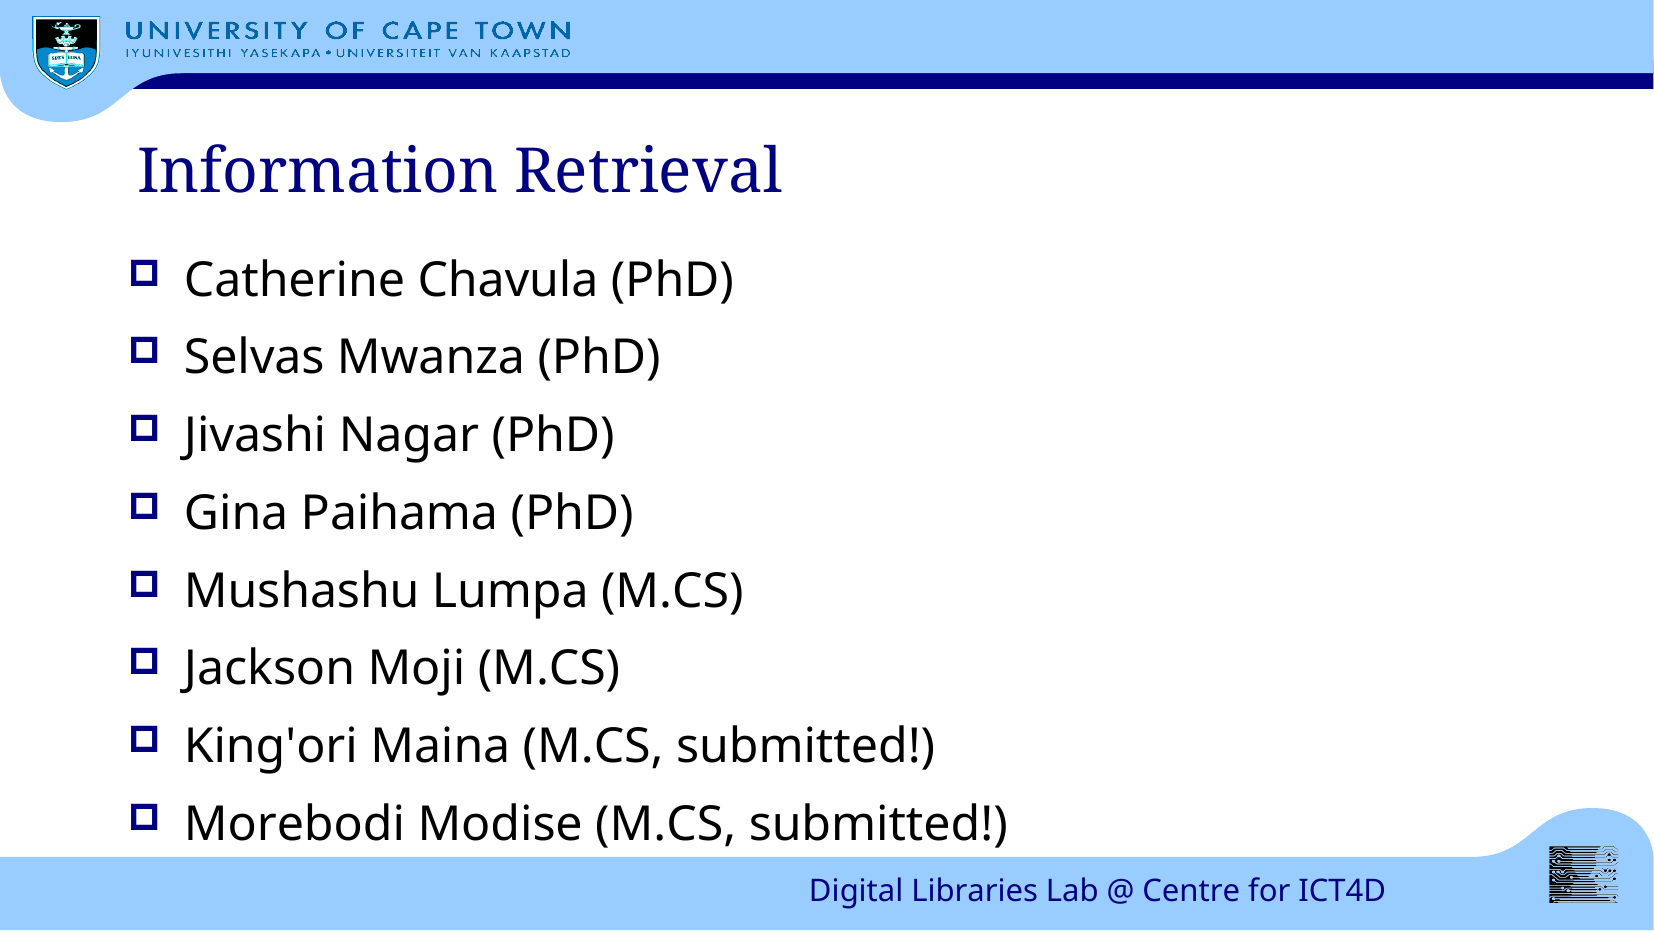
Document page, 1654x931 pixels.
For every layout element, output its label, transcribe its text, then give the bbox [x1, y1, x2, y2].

picture [122, 19, 573, 59]
list Catherine Chavula (PhD) Selvas Mwanza (PhD) Jivashi Nagar (PhD) Gina Paihama (PhD) Mushashu Lumpa (M.CS) Jackson Moji (M.CS) King'ori Maina (M.CS, submitted!) Morebodi Modise (M.CS, submitted!) [128, 244, 1597, 799]
title Information Retrieval [137, 116, 1598, 222]
picture [32, 16, 101, 90]
picture [1549, 846, 1619, 903]
